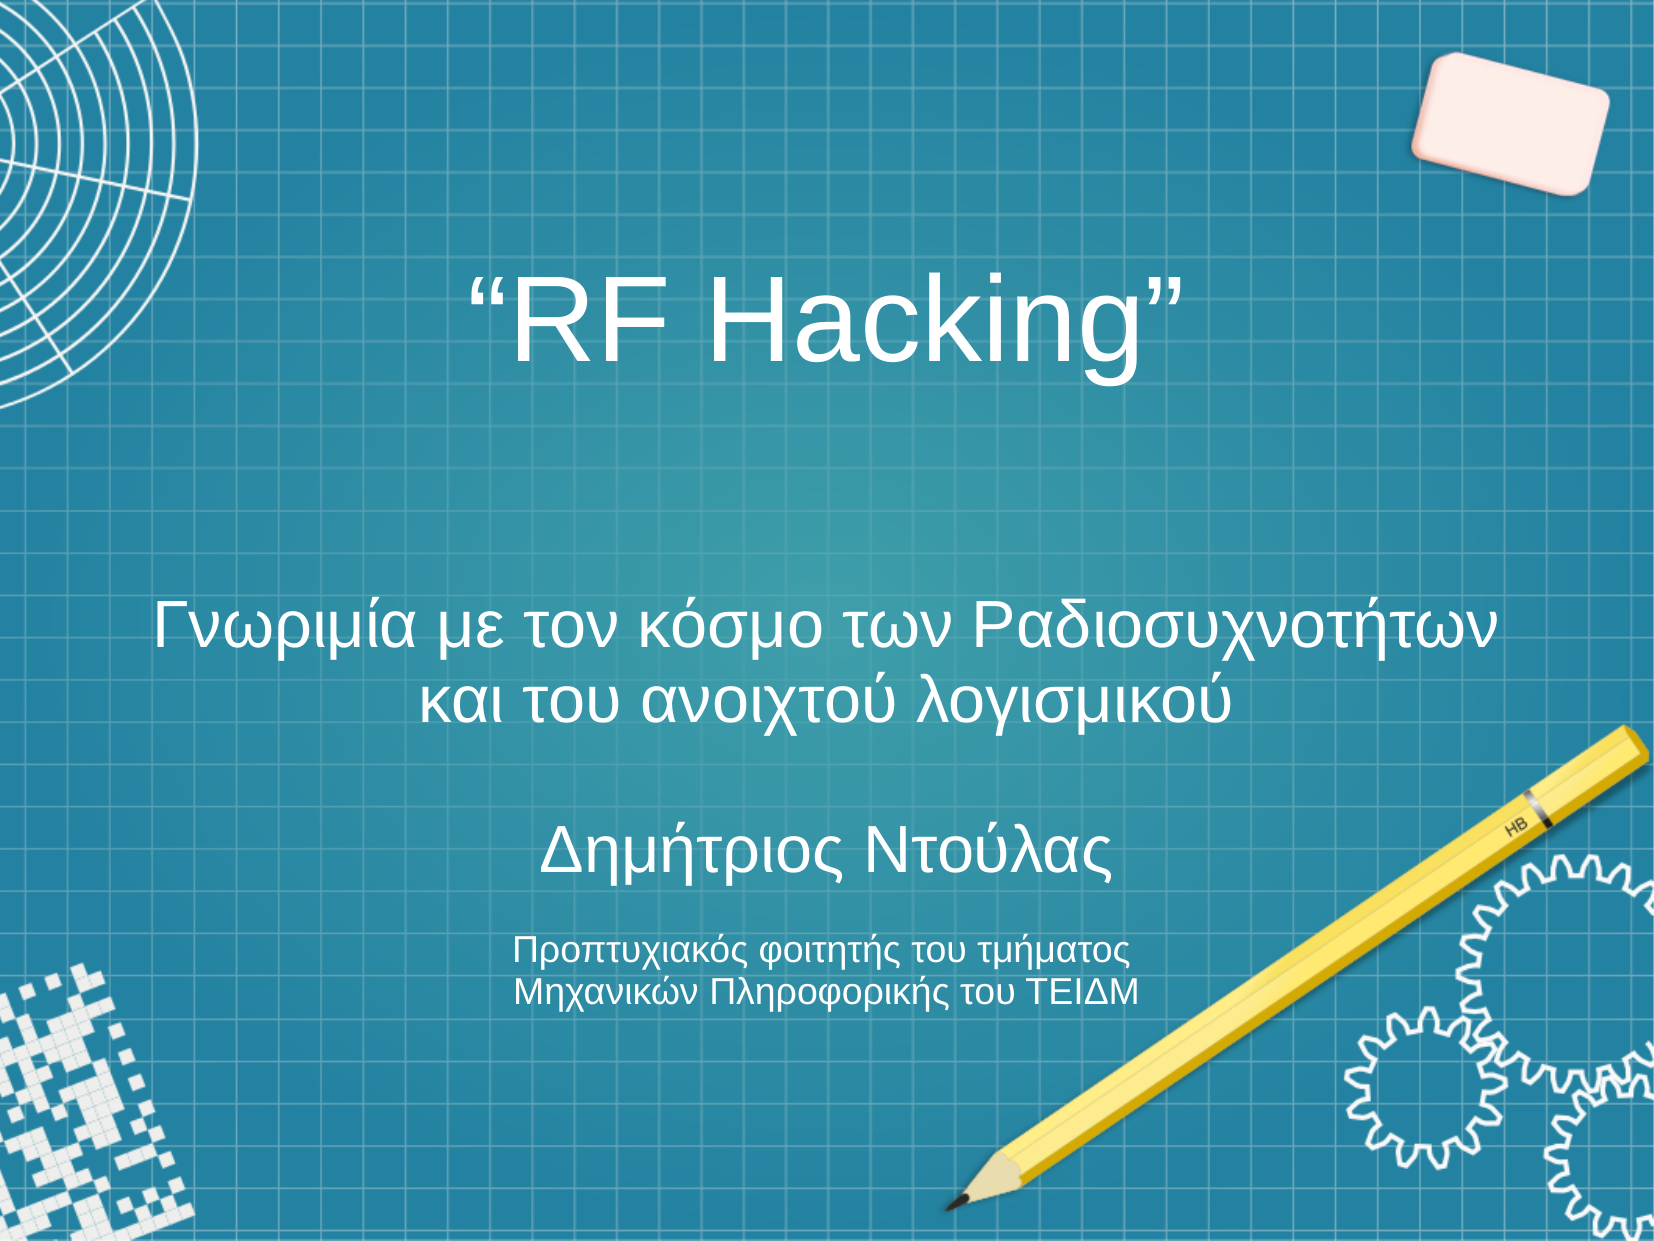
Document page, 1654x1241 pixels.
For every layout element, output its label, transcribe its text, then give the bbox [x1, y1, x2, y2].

title “RF Hacking” [82, 177, 1571, 461]
picture [0, 0, 1654, 1241]
subtitle Γνωριμία με τον κόσμο των Ραδιοσυχνοτήτων και του ανοιχτού λογισμικού Δημήτριος Ντούλας Προπτυχιακός φοιτητής του τμήματος Μηχανικών Πληροφορικής του ΤΕΙΔΜ [82, 519, 1571, 1123]
